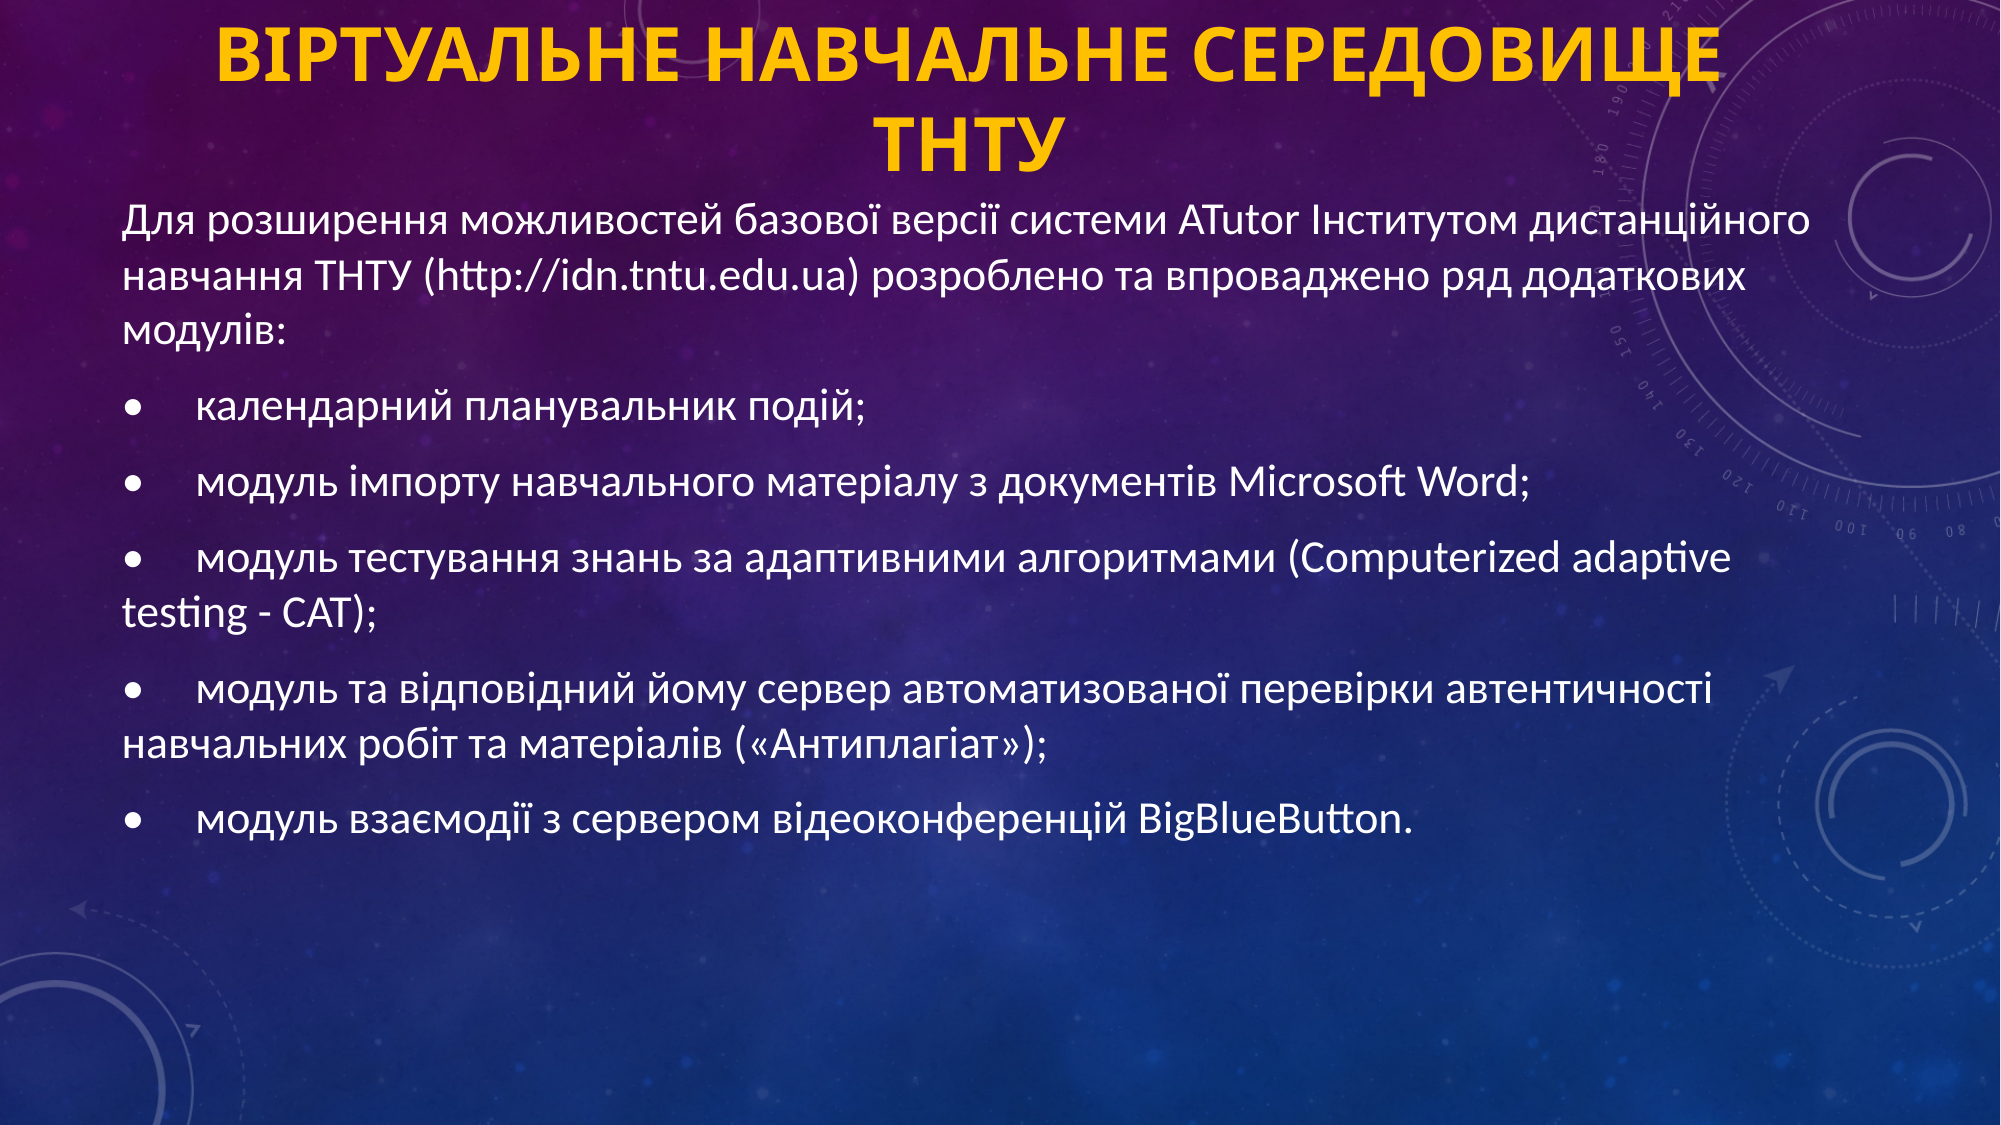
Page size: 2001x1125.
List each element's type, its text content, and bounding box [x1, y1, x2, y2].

list Для розширення можливостей базової версії системи ATutor Інститутом дистанційного навчання ТНТУ (http://idn.tntu.edu.ua) розроблено та впроваджено ряд додаткових модулів: • календарний планувальник подій; • модуль імпорту навчального матеріалу з документів Microsoft Word; • модуль тестування знань за адаптивними алгоритмами (Computerized adaptive testing - CAT); • модуль та відповідний йому сервер автоматизованої перевірки автентичності навчальних робіт та матеріалів («Антиплагіат»); • модуль взаємодії з сервером відеоконференцій BigBlueButton. [106, 181, 1885, 1076]
picture [0, 0, 2001, 1125]
title віртуальнЕ навчальнЕ середовищЕ ТНТУ [138, 28, 1801, 164]
